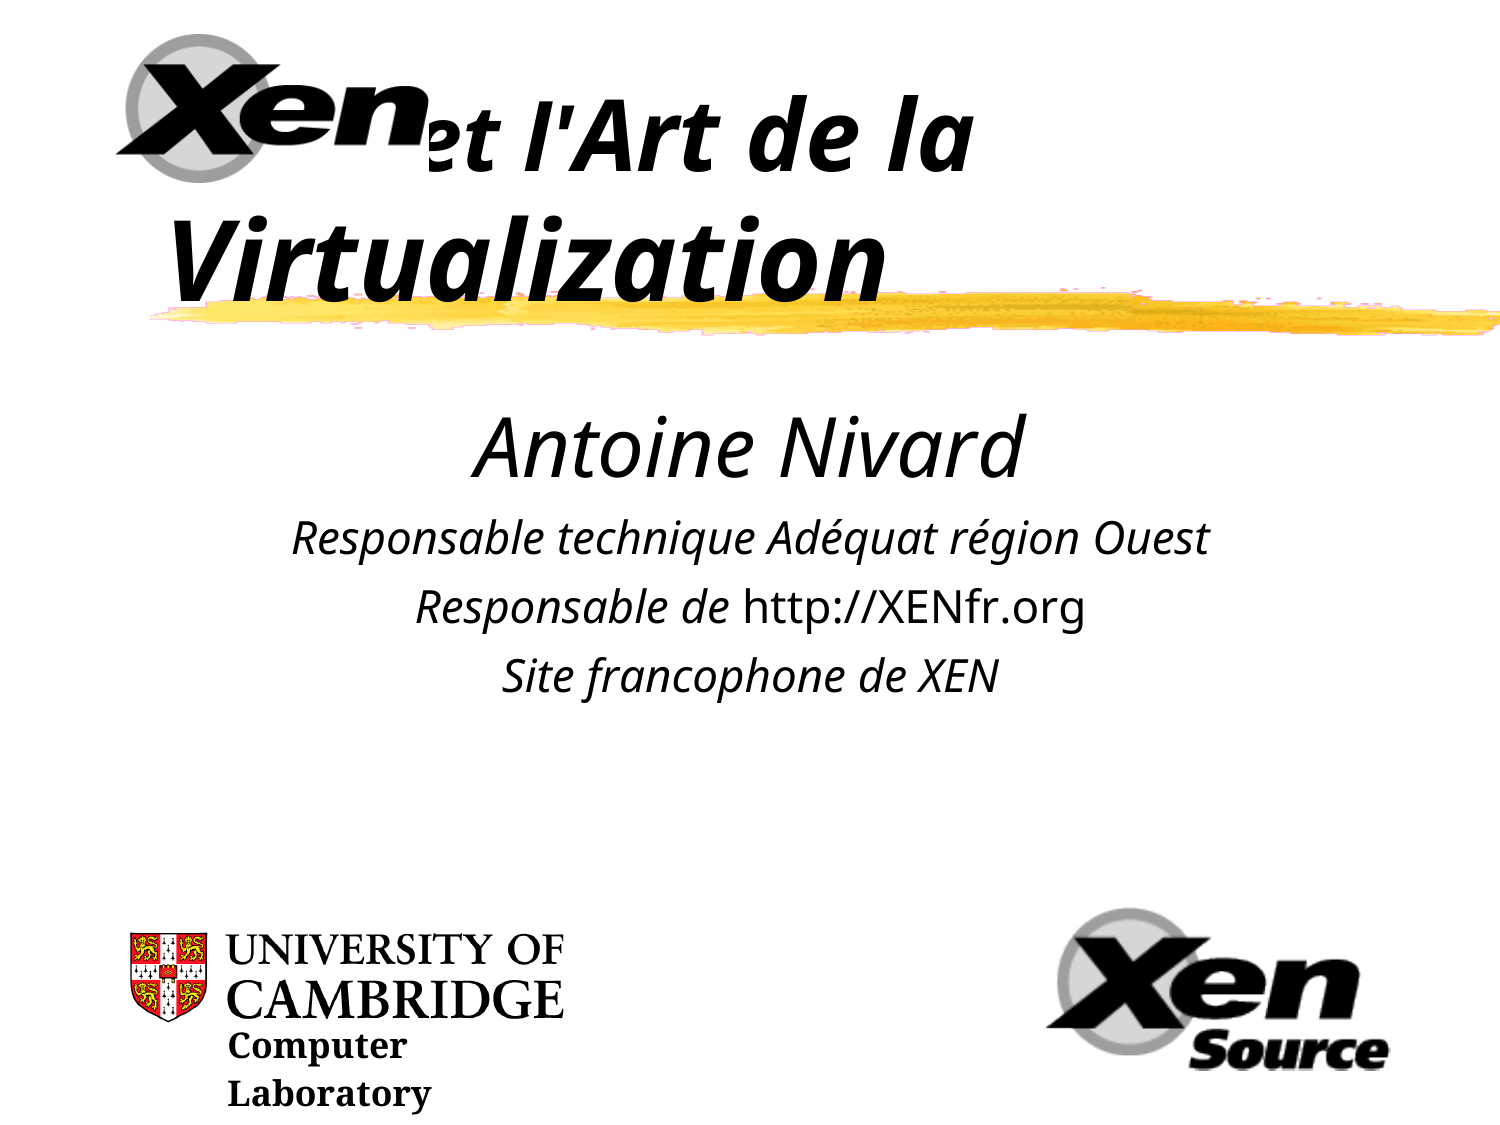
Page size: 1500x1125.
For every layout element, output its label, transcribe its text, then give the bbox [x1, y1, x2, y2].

picture [129, 931, 564, 1024]
picture [1392, 282, 1500, 346]
text_box Computer Laboratory [212, 1012, 626, 1071]
subtitle Antoine Nivard Responsable technique Adéquat région Ouest Responsable de http://XENfr.org Site francophone de XEN [110, 312, 1392, 798]
picture [1045, 907, 1391, 1071]
picture [115, 34, 429, 183]
title Xen et l'Art de la Virtualization [150, 26, 1417, 336]
